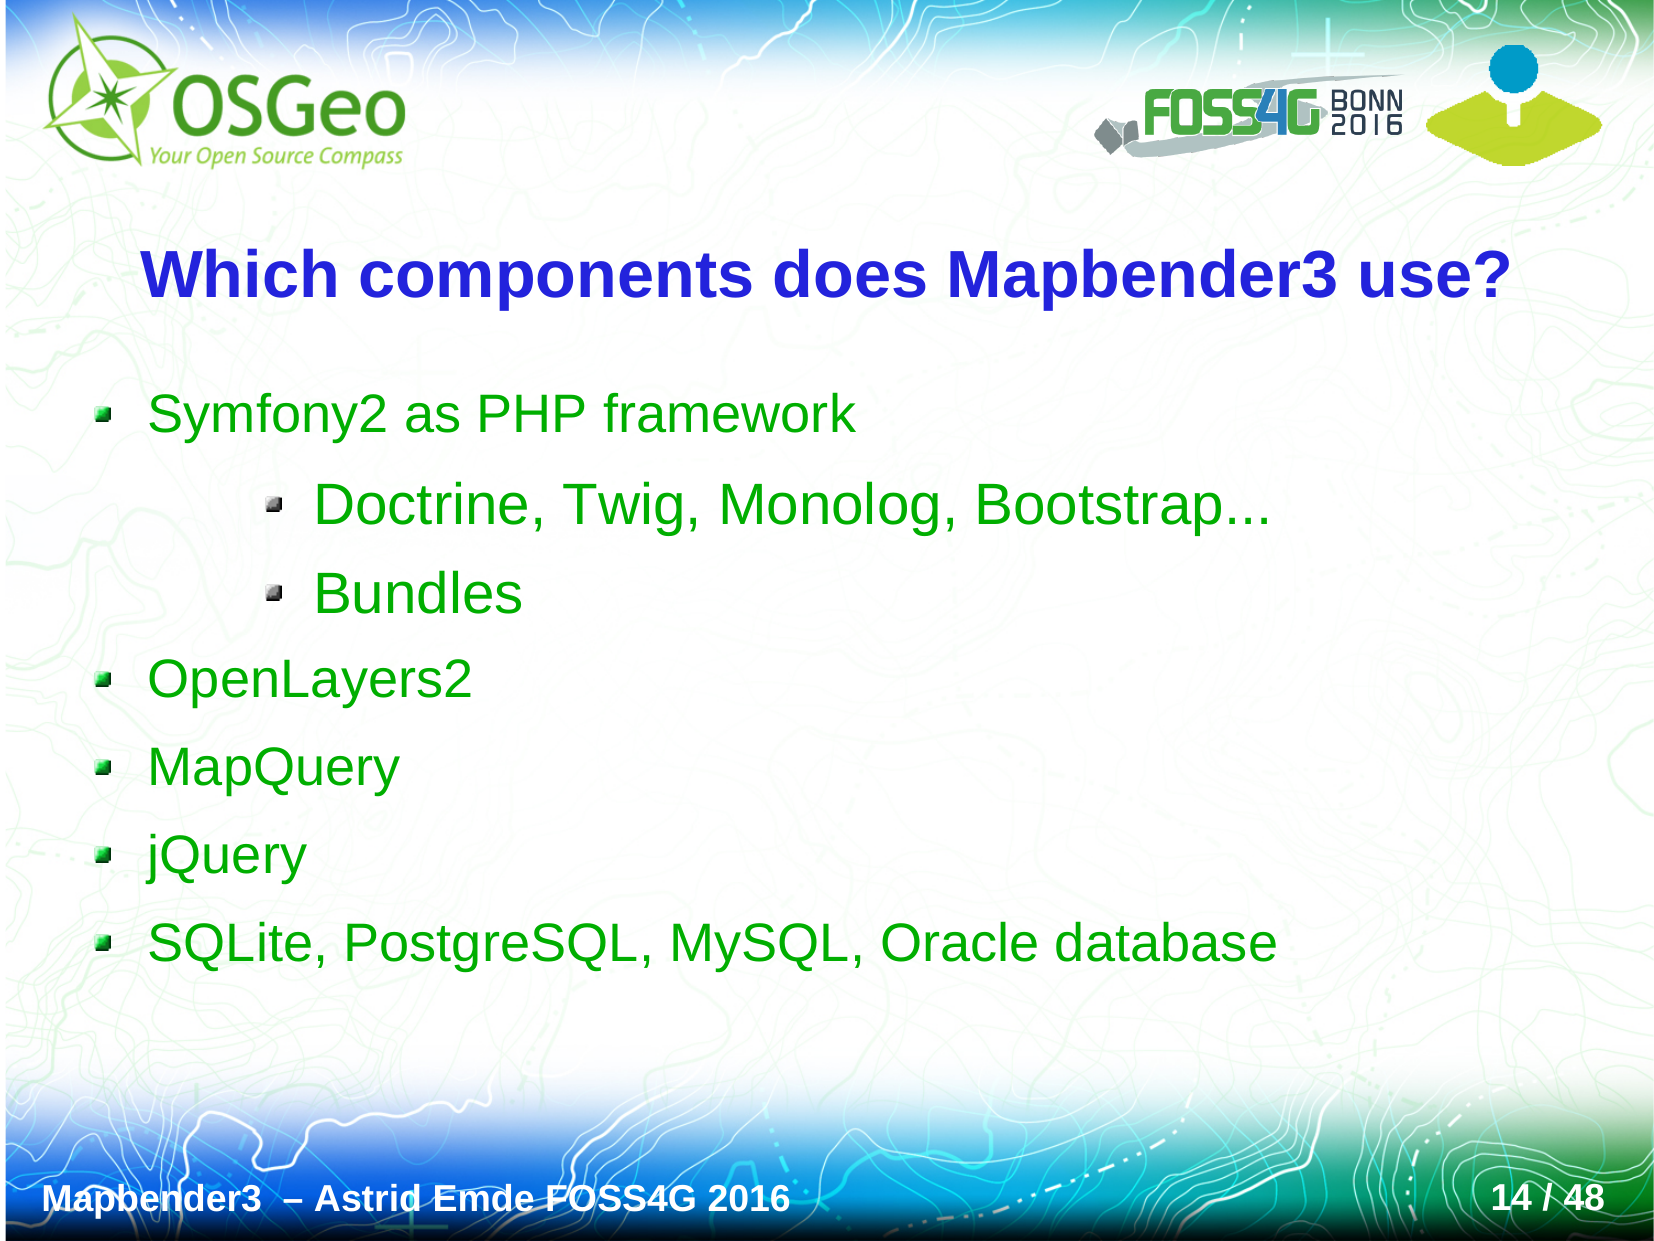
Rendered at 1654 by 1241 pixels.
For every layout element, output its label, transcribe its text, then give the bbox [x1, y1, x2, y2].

picture [5, 0, 1654, 1241]
list Symfony2 as PHP framework Doctrine, Twig, Monolog, Bootstrap... Bundles OpenLayers2 MapQuery jQuery SQLite, PostgreSQL, MySQL, Oracle database [76, 383, 1565, 1203]
title Which components does Mapbender3 use? [82, 200, 1571, 349]
